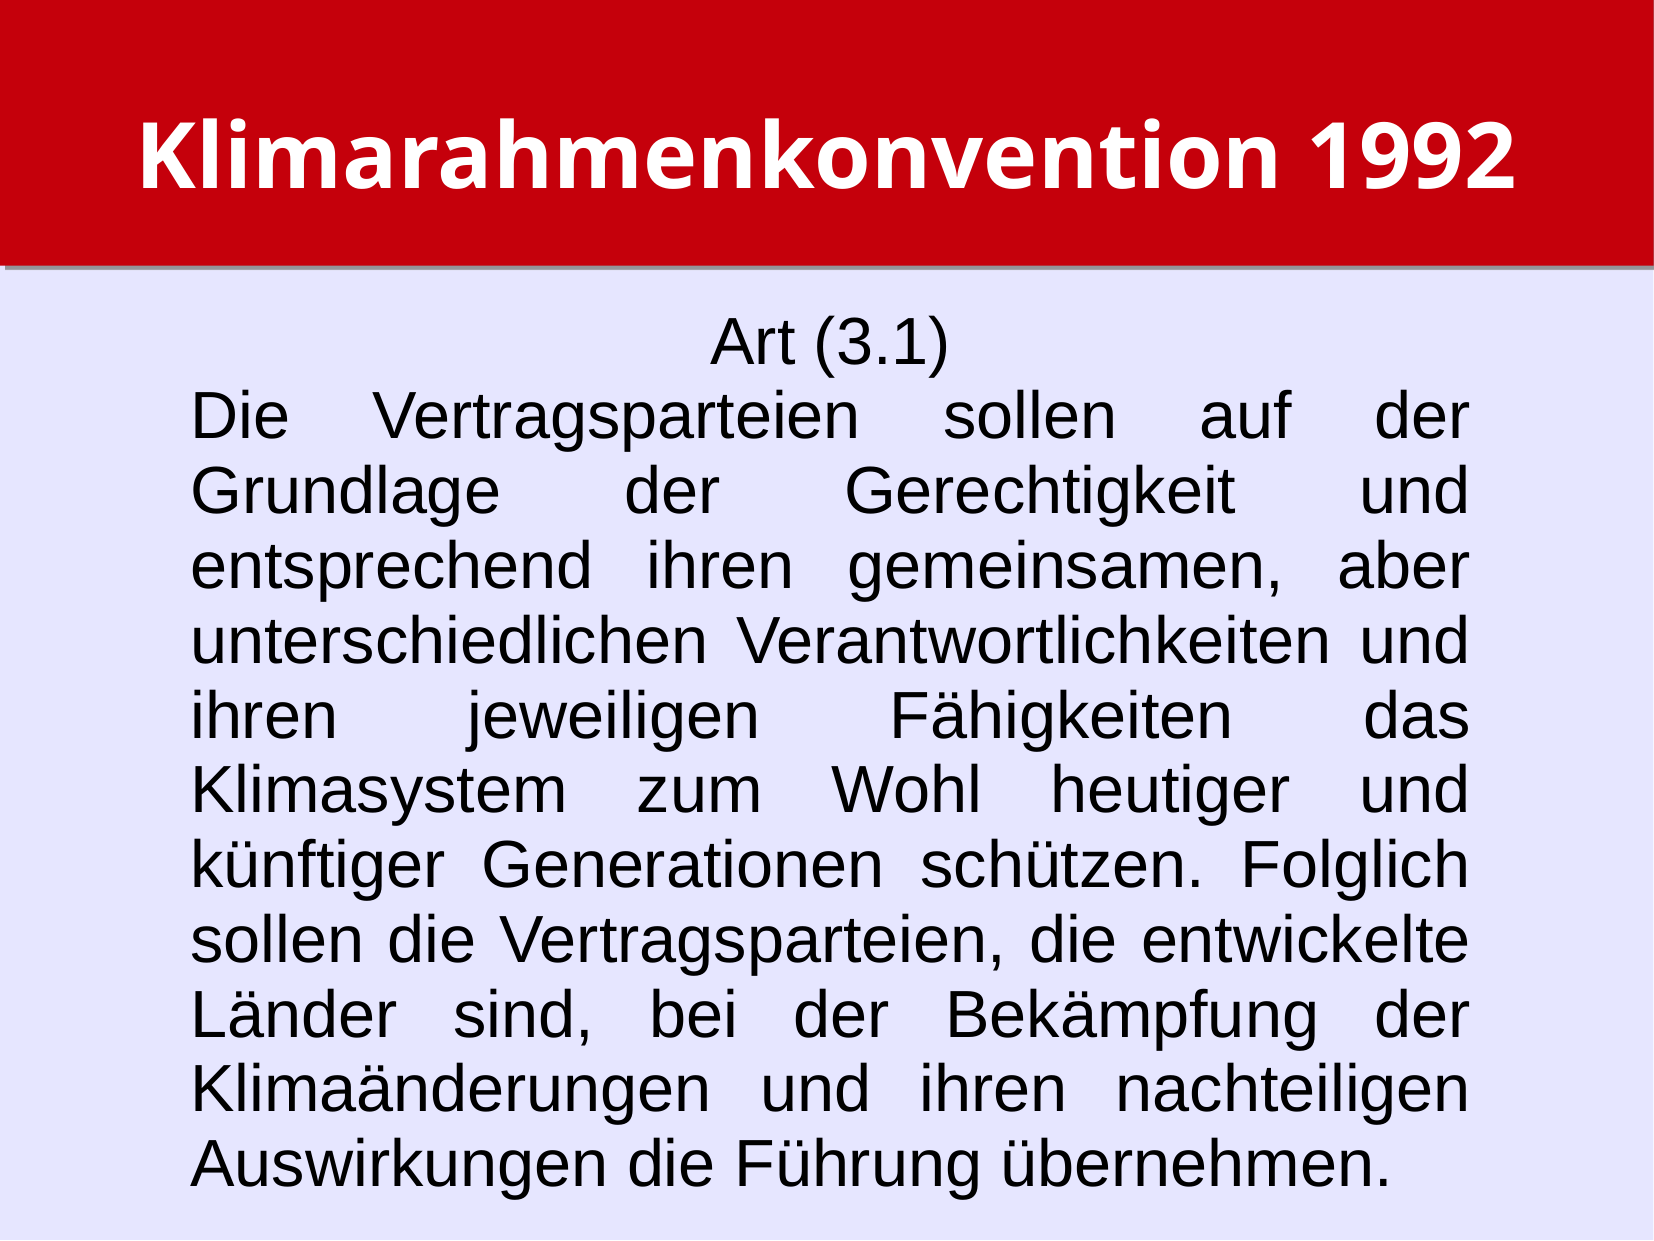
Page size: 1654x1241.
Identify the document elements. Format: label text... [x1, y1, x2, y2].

subtitle Art (3.1) Die Vertragsparteien sollen auf der Grundlage der Gerechtigkeit und entsprechend ihren gemeinsamen, aber unterschiedlichen Verantwortlichkeiten und ihren jeweiligen Fähigkeiten das Klimasystem zum Wohl heutiger und künftiger Generationen schützen. Folglich sollen die Vertragsparteien, die entwickelte Länder sind, bei der Bekämpfung der Klimaänderungen und ihren nachteiligen Auswirkungen die Führung übernehmen. [190, 303, 1472, 1201]
title Klimarahmenkonvention 1992 [82, 49, 1571, 257]
